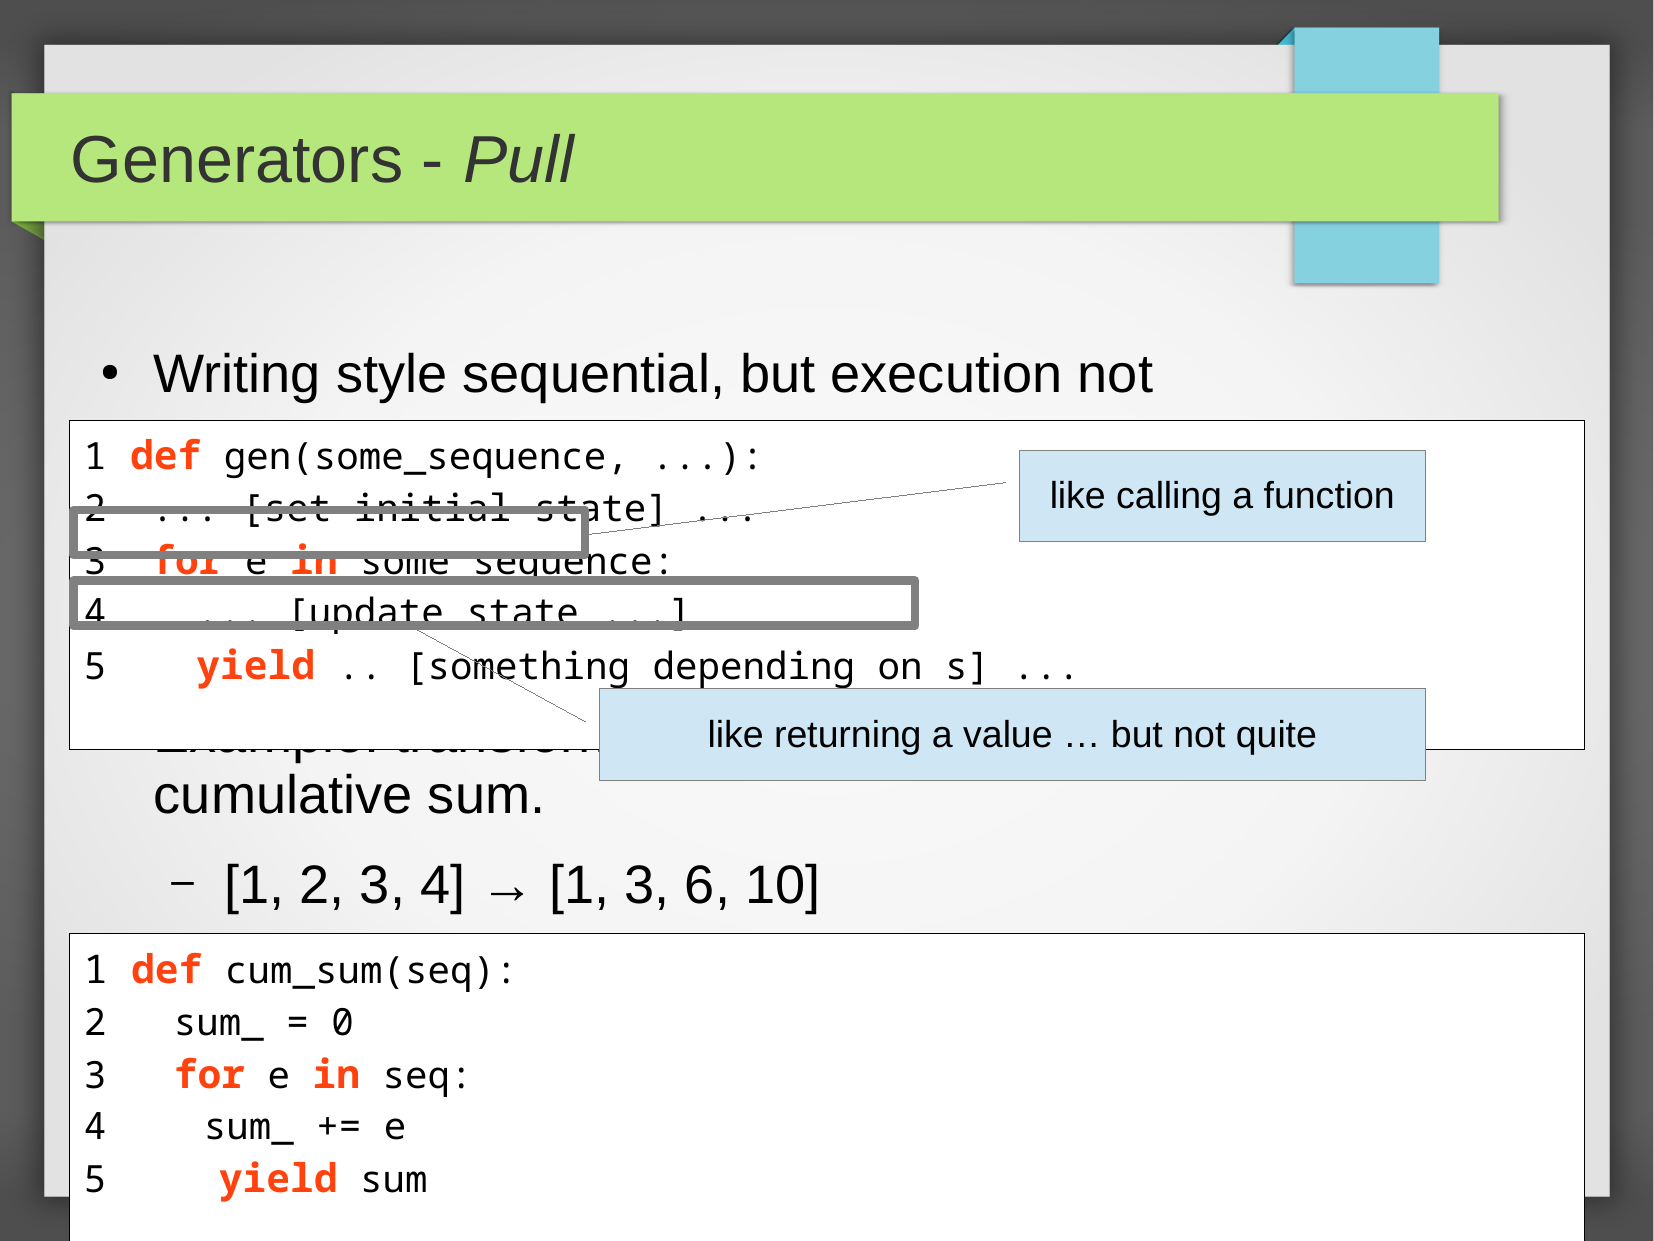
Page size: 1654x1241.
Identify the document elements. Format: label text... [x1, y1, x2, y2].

text_box 1 def cum_sum(seq): 2 sum_ = 0 3 for e in seq: 4 sum_ += e 5 yield sum [69, 933, 1585, 1181]
text_box 1 def gen(some_sequence, ...): 2 ... [set initial state] ... 3 for e in some_sequence: 4 ... [update state ...] 5 yield .. [something depending on s] ... [69, 420, 1585, 667]
title Generators - Pull [70, 106, 1229, 213]
picture [0, 0, 1654, 1241]
text_box like returning a value … but not quite [600, 689, 1425, 780]
list Writing style sequential, but execution not Example: transform a sequence of numbers to a their cumulative sum. [1, 2, 3, 4] → [1, 3, 6, 10] [82, 343, 1538, 420]
list Writing style sequential, but execution not Example: transform a sequence of numbers to a their cumulative sum. [1, 2, 3, 4] → [1, 3, 6, 10] [82, 750, 1538, 933]
text_box [73, 580, 916, 626]
text_box like calling a function [1020, 450, 1425, 541]
text_box [73, 510, 586, 556]
